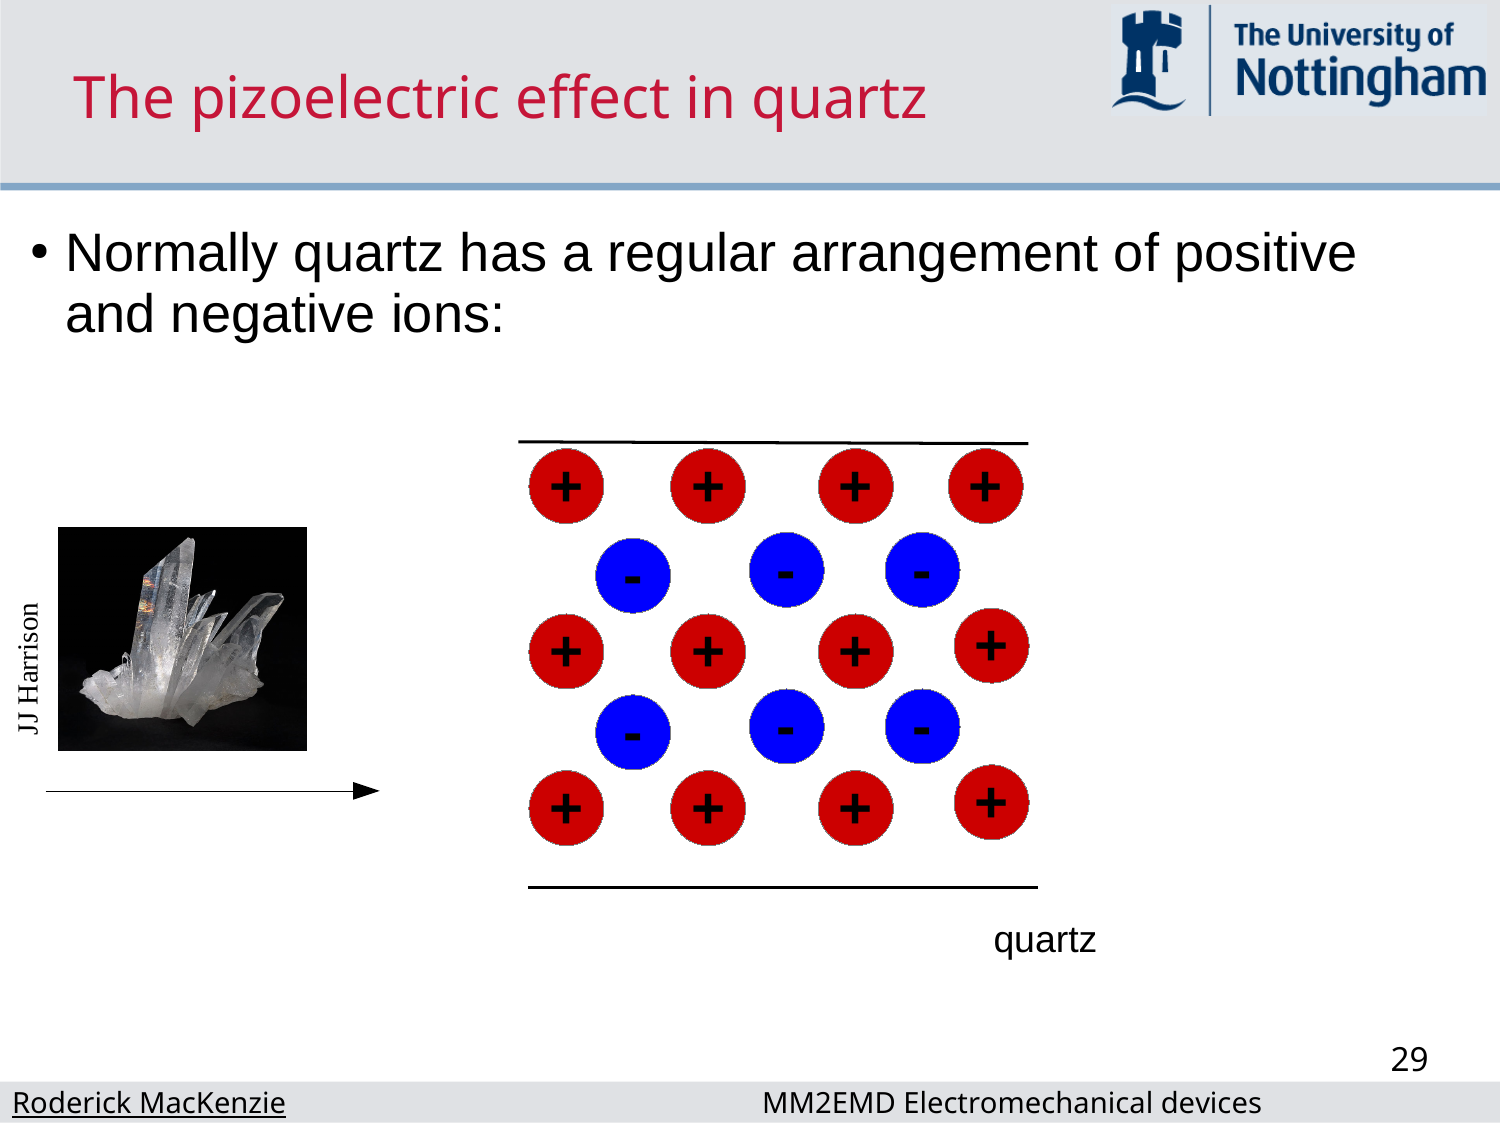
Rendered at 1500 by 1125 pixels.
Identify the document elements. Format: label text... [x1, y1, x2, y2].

picture [77, 527, 307, 751]
text_box + [528, 770, 604, 846]
text_box + [948, 448, 1024, 524]
text_box + [670, 770, 746, 846]
text_box <number> [1375, 1030, 1500, 1101]
text_box + [528, 448, 604, 524]
text_box - [885, 532, 961, 608]
text_box + [528, 613, 604, 689]
text_box + [954, 608, 1030, 684]
text_box + [954, 764, 1030, 840]
text_box + [818, 613, 894, 689]
title The pizoelectric effect in quartz [59, 43, 1297, 148]
text_box JJ Harrison [1, 481, 77, 751]
text_box - [595, 694, 671, 770]
text_box quartz [978, 910, 1113, 968]
text_box - [749, 688, 825, 764]
text_box - [595, 538, 671, 614]
text_box + [818, 770, 894, 846]
text_box - [749, 532, 825, 608]
text_box + [670, 448, 746, 524]
text_box + [818, 448, 894, 524]
text_box + [670, 613, 746, 689]
text_box Normally quartz has a regular arrangement of positive and negative ions: [15, 215, 1471, 352]
text_box - [885, 688, 961, 764]
picture [1111, 4, 1487, 116]
